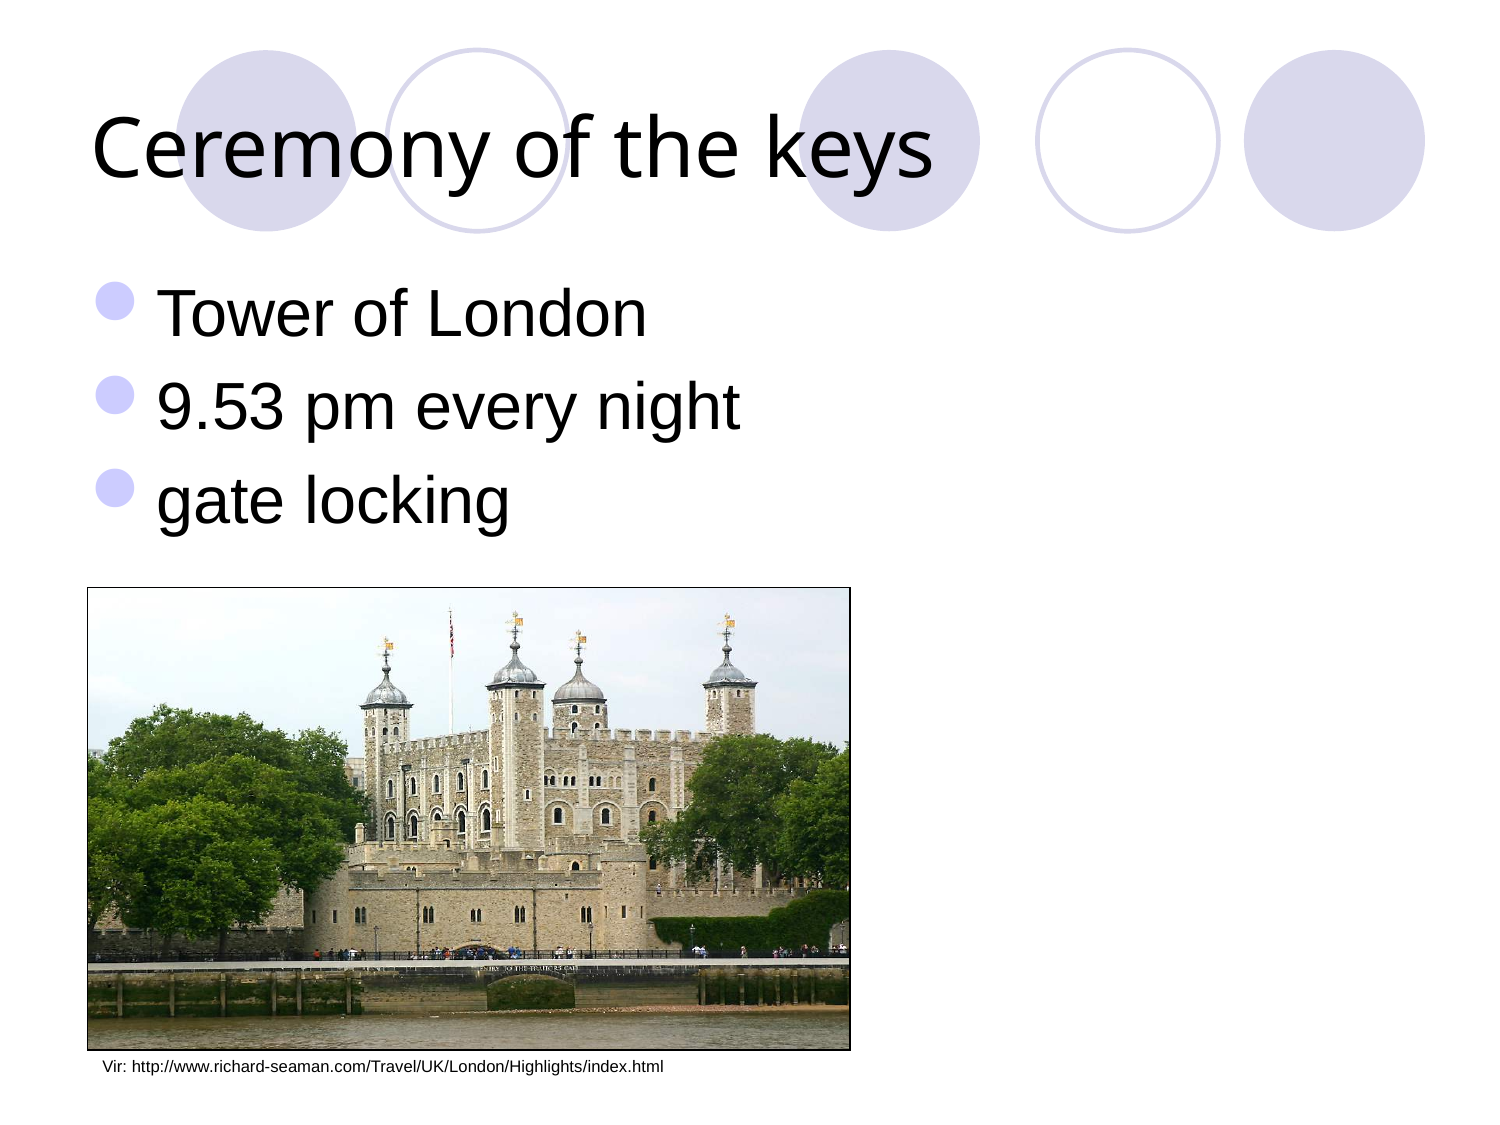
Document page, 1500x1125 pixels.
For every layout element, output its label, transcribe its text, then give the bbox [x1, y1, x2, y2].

text_box Vir: http://www.richard-seaman.com/Travel/UK/London/Highlights/index.html [87, 1048, 750, 1084]
text_box [87, 587, 850, 1050]
title Ceremony of the keys [75, 50, 1425, 238]
list Tower of London 9.53 pm every night gate locking [75, 262, 763, 1006]
